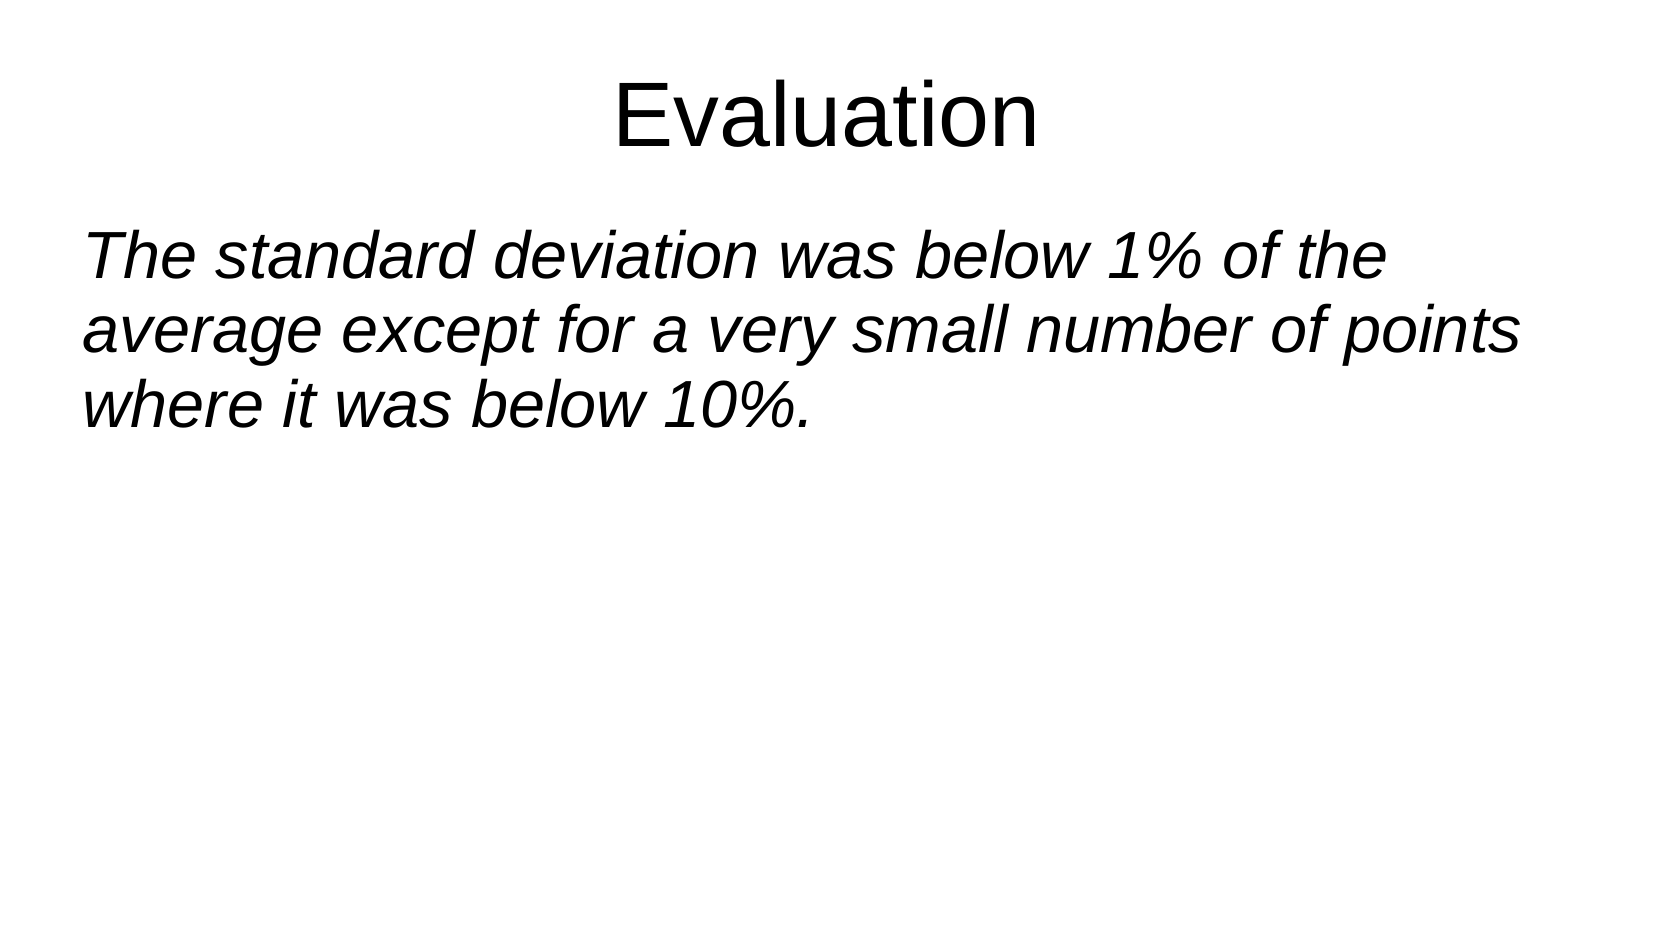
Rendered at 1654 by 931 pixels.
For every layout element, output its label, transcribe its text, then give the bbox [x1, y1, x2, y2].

list The standard deviation was below 1% of the average except for a very small number of points where it was below 10%. [82, 217, 1571, 758]
title Evaluation [82, 37, 1571, 193]
